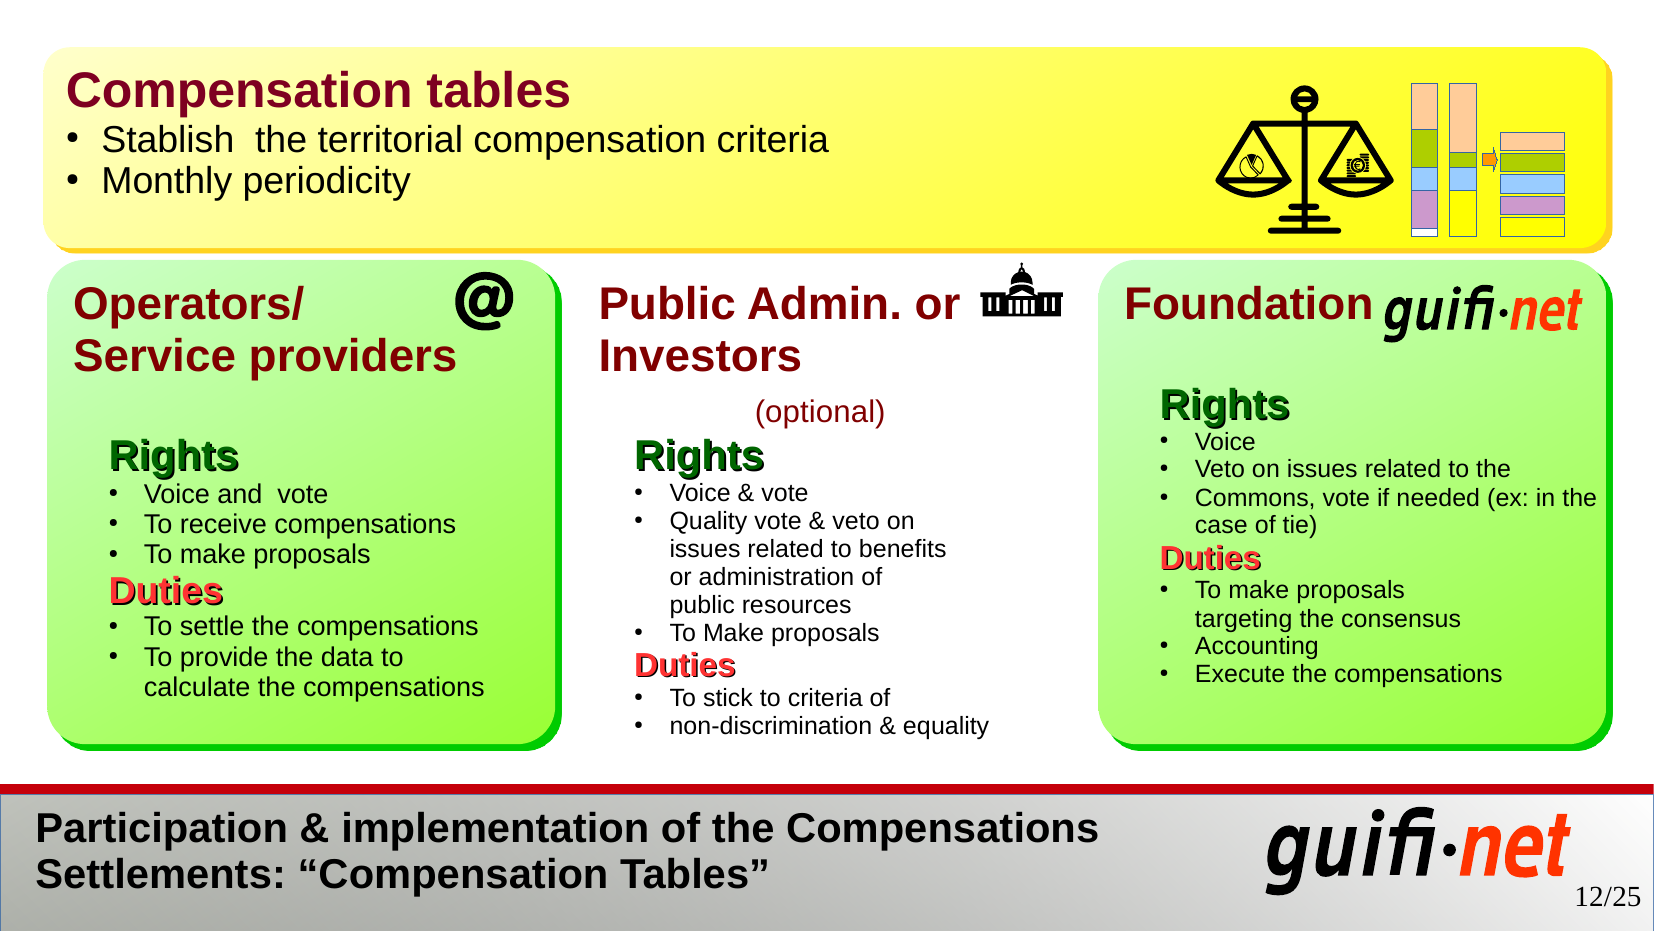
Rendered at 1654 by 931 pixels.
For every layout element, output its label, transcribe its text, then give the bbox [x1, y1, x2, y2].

title Participation & implementation of the Compensations Settlements: “Compensation Tables” [35, 790, 1182, 913]
text_box Public Admin. or Investors (optional) Rights Voice & vote Quality vote & veto on issues related to benefits or administration of public resources To Make proposals Duties To stick to criteria of non-discrimination & equality [572, 259, 1081, 745]
text_box [1482, 147, 1498, 172]
text_box [1500, 153, 1565, 172]
text_box [1500, 196, 1565, 215]
text_box Operators/ Service providers Rights Voice and vote To receive compensations To make proposals Duties To settle the compensations To provide the data to calculate the compensations [47, 259, 556, 745]
text_box [1411, 83, 1438, 237]
picture [1215, 71, 1394, 248]
text_box [1449, 83, 1477, 237]
text_box Compensation tables Stablish the territorial compensation criteria Monthly periodicity [43, 47, 1607, 249]
text_box [1500, 132, 1565, 151]
text_box Foundation Rights Voice Veto on issues related to the Commons, vote if needed (ex: in the case of tie) Duties To make proposals targeting the consensus Accounting Execute the compensations [1098, 259, 1607, 745]
picture [454, 271, 514, 331]
text_box [1500, 217, 1565, 237]
picture [1383, 284, 1583, 343]
picture [980, 248, 1063, 331]
text_box [1500, 174, 1565, 194]
